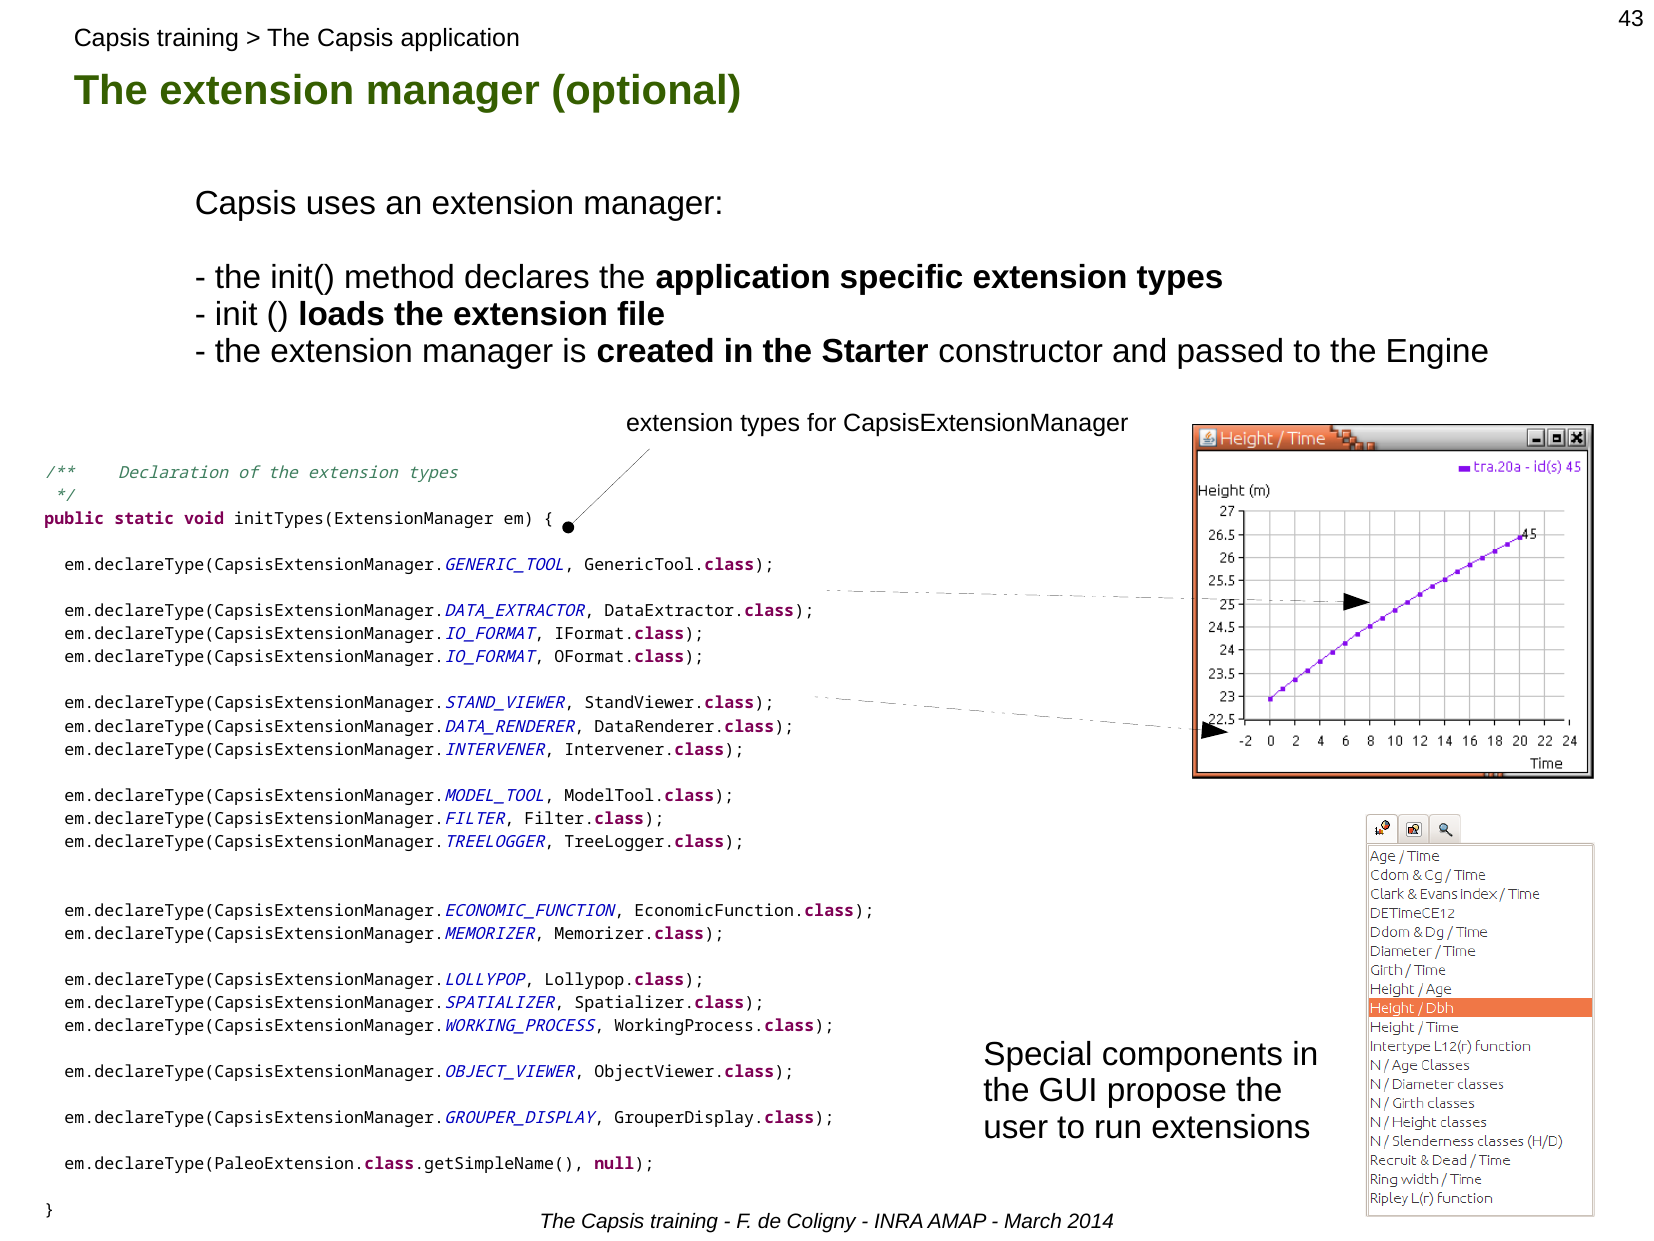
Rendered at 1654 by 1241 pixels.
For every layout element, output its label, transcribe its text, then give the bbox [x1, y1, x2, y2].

text_box The Capsis training - F. de Coligny - INRA AMAP - March 2014 [0, 1201, 1654, 1241]
text_box /** Declaration of the extension types */ public static void initTypes(ExtensionManager em) { em.declareType(CapsisExtensionManager.GENERIC_TOOL, GenericTool.class); em.declareType(CapsisExtensionManager.DATA_EXTRACTOR, DataExtractor.class); em.declareType(CapsisExtensionManager.IO_FORMAT, IFormat.class); em.declareType(CapsisExtensionManager.IO_FORMAT, OFormat.class); em.declareType(CapsisExtensionManager.STAND_VIEWER, StandViewer.class); em.declareType(CapsisExtensionManager.DATA_RENDERER, DataRenderer.class); em.declareType(CapsisExtensionManager.INTERVENER, Intervener.class); em.declareType(CapsisExtensionManager.MODEL_TOOL, ModelTool.class); em.declareType(CapsisExtensionManager.FILTER, Filter.class); em.declareType(CapsisExtensionManager.TREELOGGER, TreeLogger.class); em.declareType(CapsisExtensionManager.ECONOMIC_FUNCTION, EconomicFunction.class); em.declareType(CapsisExtensionManager.MEMORIZER, Memorizer.class); em.declareType(CapsisExtensionManager.LOLLYPOP, Lollypop.class); em.declareType(CapsisExtensionManager.SPATIALIZER, Spatializer.class); em.declareType(CapsisExtensionManager.WORKING_PROCESS, WorkingProcess.class); em.declareType(CapsisExtensionManager.OBJECT_VIEWER, ObjectViewer.class); em.declareType(CapsisExtensionManager.GROUPER_DISPLAY, GrouperDisplay.class); em.declareType(PaleoExtension.class.getSimpleName(), null); } [29, 453, 969, 1134]
picture [1191, 424, 1595, 780]
text_box Capsis uses an extension manager: - the init() method declares the application specific extension types - init () loads the extension file - the extension manager is created in the Starter constructor and passed to the Engine [180, 177, 1636, 380]
text_box extension types for CapsisExtensionManager [611, 401, 1312, 445]
text_box Special components in the GUI propose the user to run extensions [968, 1027, 1347, 1193]
picture [1365, 814, 1595, 1217]
text_box Capsis training > The Capsis application [59, 16, 1004, 59]
text_box The extension manager (optional) [59, 59, 1344, 121]
